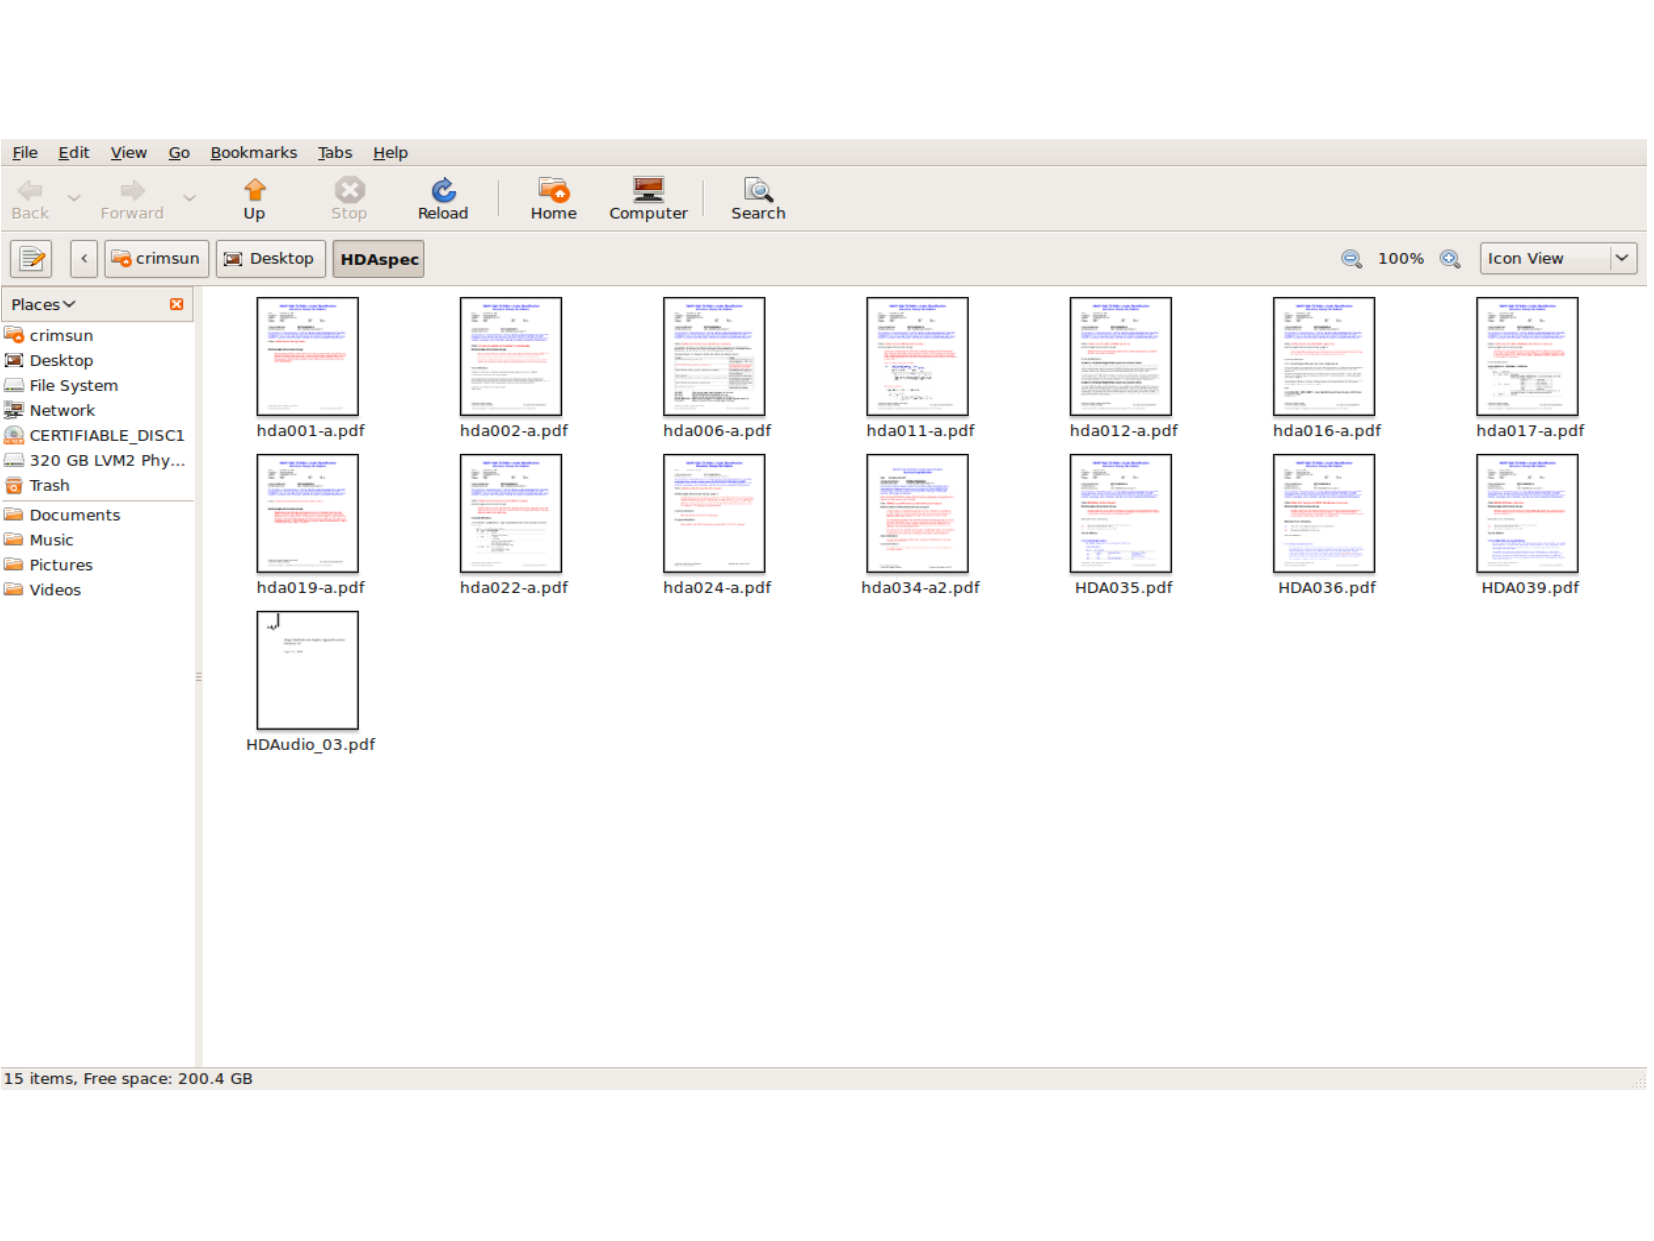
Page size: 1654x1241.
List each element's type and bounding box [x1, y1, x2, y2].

picture [1, 139, 1647, 1091]
